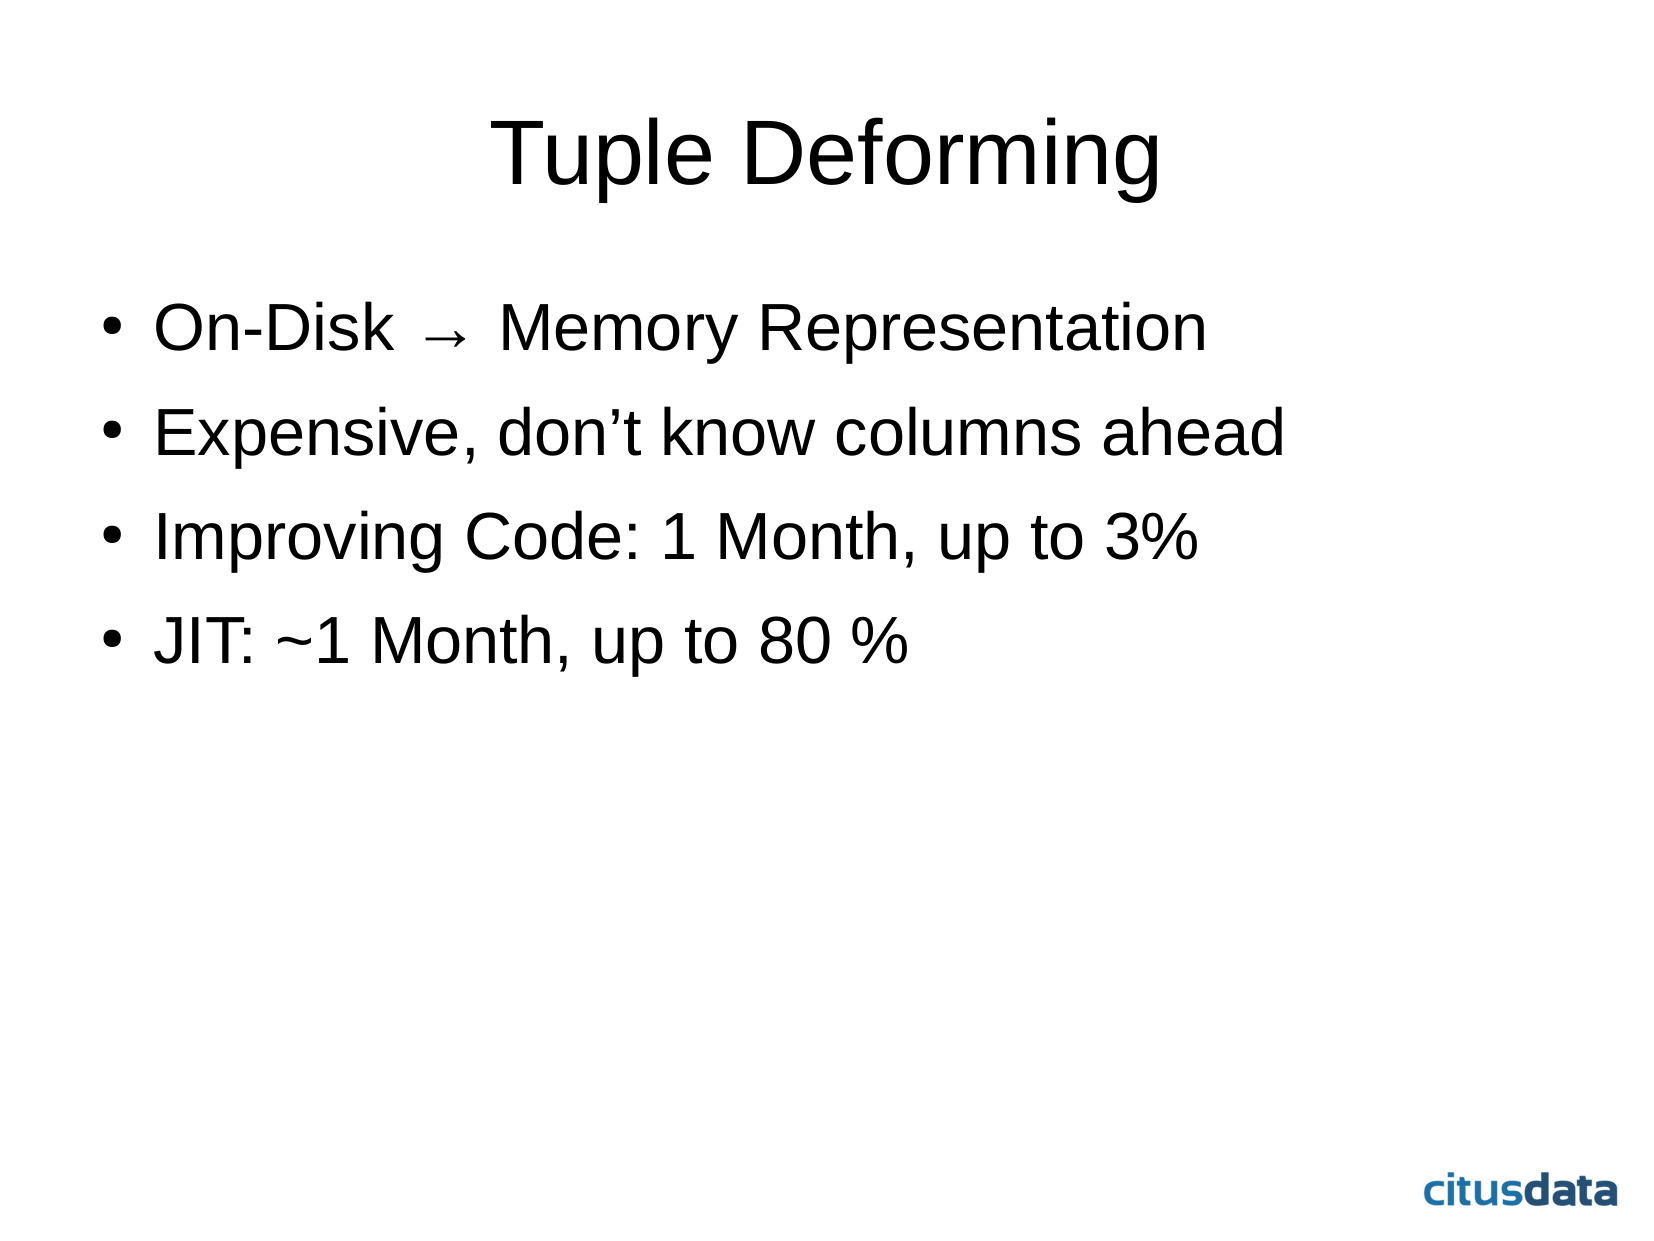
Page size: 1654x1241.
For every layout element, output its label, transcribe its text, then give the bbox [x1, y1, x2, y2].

list On-Disk → Memory Representation Expensive, don’t know columns ahead Improving Code: 1 Month, up to 3% JIT: ~1 Month, up to 80 % [82, 290, 1571, 1096]
title Tuple Deforming [82, 49, 1571, 257]
picture [1420, 1167, 1622, 1209]
